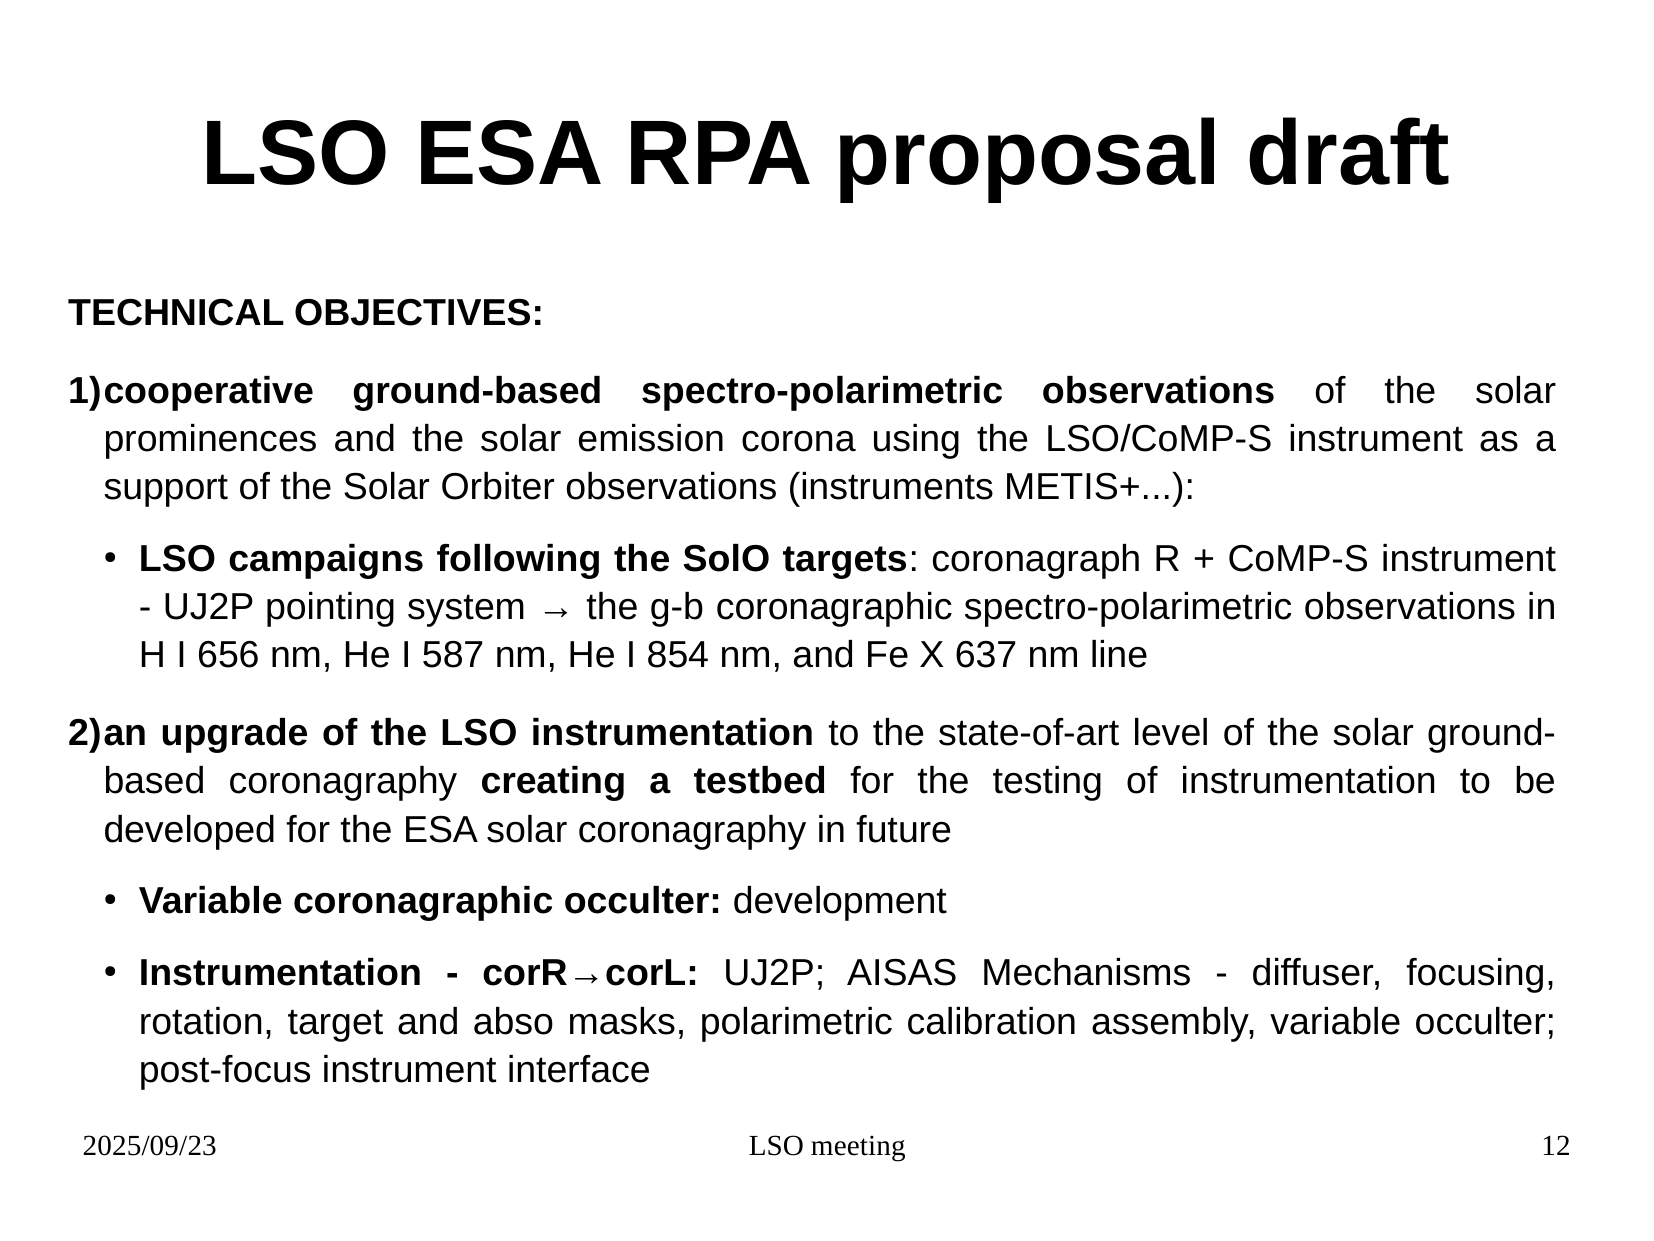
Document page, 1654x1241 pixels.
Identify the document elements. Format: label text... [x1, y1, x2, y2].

list TECHNICAL OBJECTIVES: cooperative ground-based spectro-polarimetric observations of the solar prominences and the solar emission corona using the LSO/CoMP-S instrument as a support of the Solar Orbiter observations (instruments METIS+...): LSO campaigns following the SolO targets: coronagraph R + CoMP-S instrument - UJ2P pointing system → the g-b coronagraphic spectro-polarimetric observations in H I 656 nm, He I 587 nm, He I 854 nm, and Fe X 637 nm line an upgrade of the LSO instrumentation to the state-of-art level of the solar ground-based coronagraphy creating a testbed for the testing of instrumentation to be developed for the ESA solar coronagraphy in future Variable coronagraphic occulter: development Instrumentation - corR→corL: UJ2P; AISAS Mechanisms - diffuser, focusing, rotation, target and abso masks, polarimetric calibration assembly, variable occulter; post-focus instrument interface [68, 285, 1557, 1111]
title LSO ESA RPA proposal draft [82, 49, 1571, 257]
